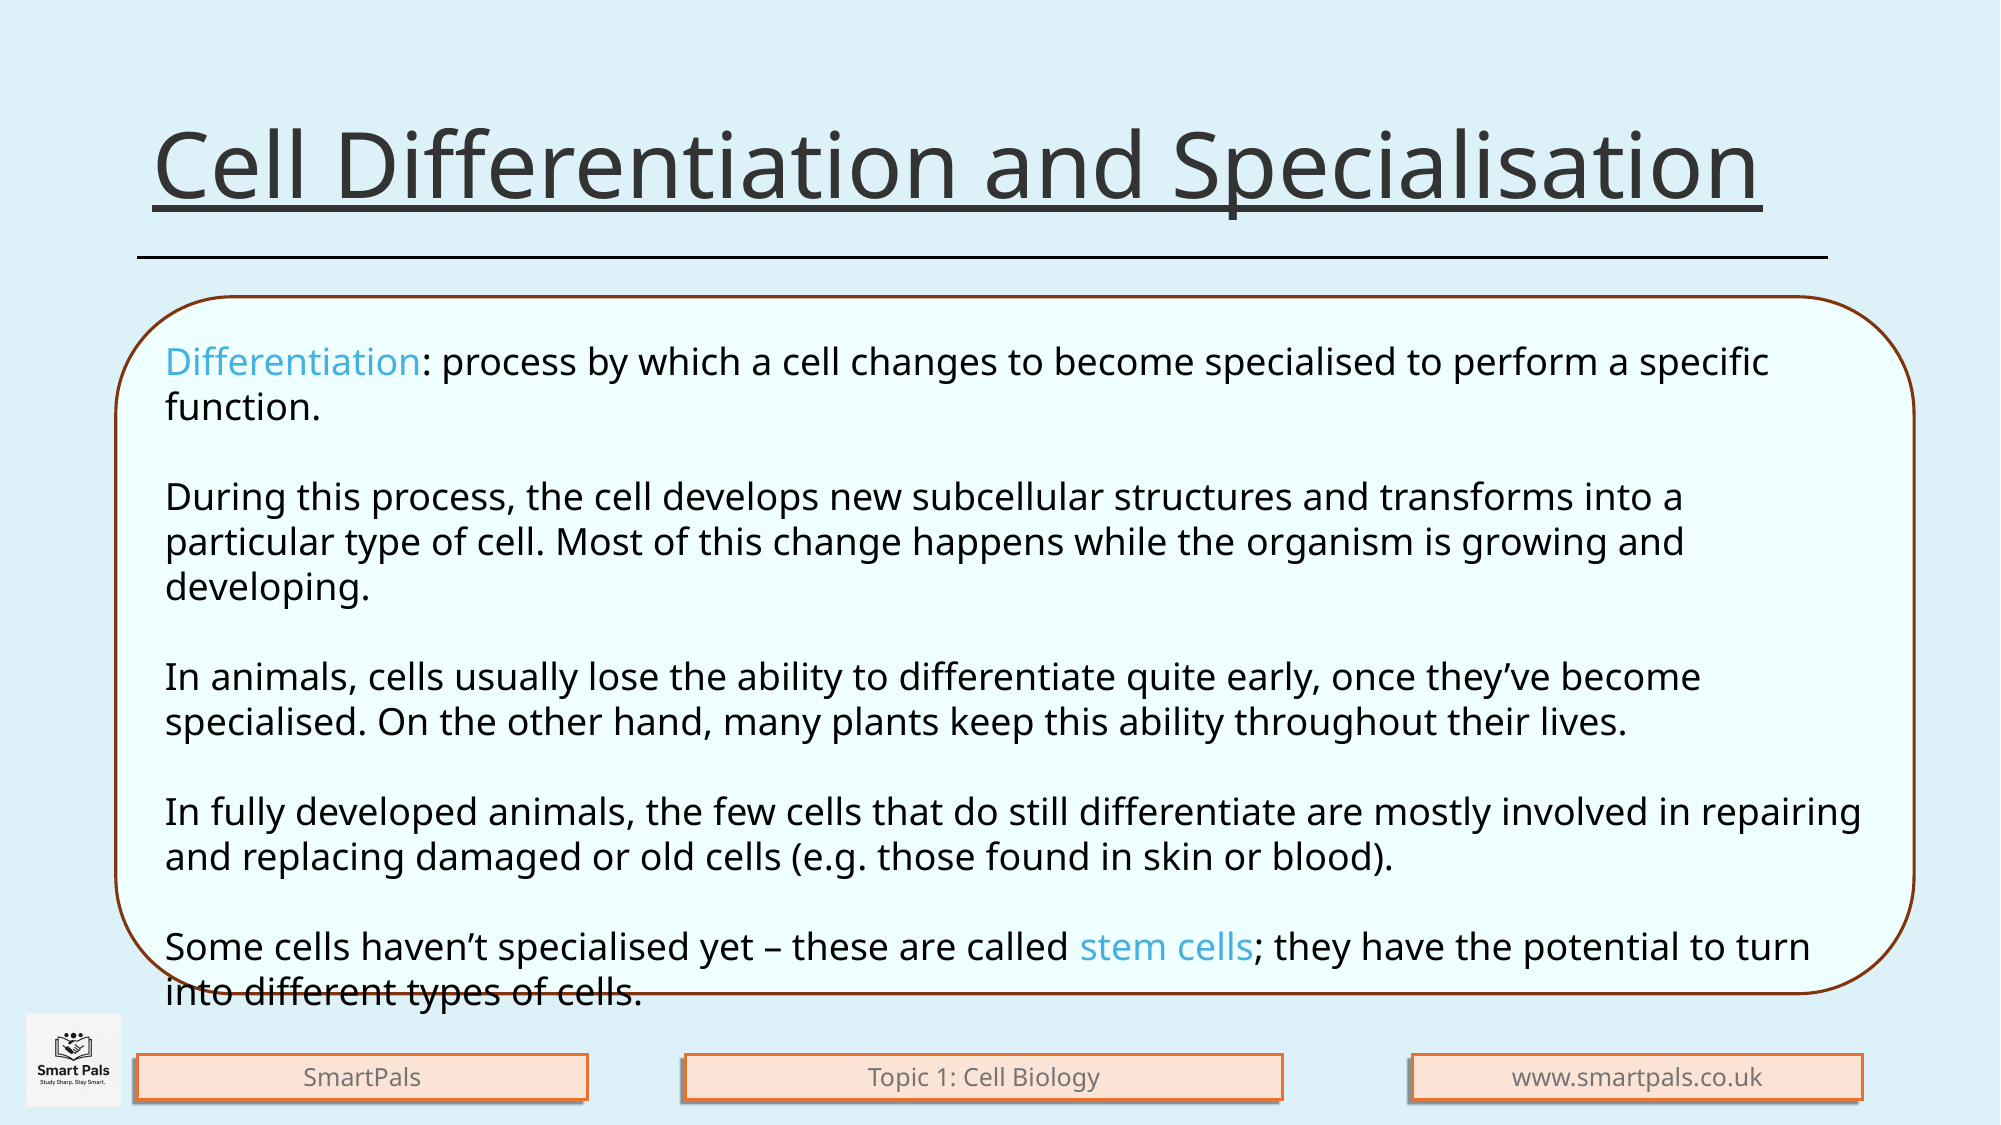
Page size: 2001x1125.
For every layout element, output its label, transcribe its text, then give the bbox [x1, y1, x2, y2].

text_box Differentiation: process by which a cell changes to become specialised to perform a specific function. During this process, the cell develops new subcellular structures and transforms into a particular type of cell. Most of this change happens while the organism is growing and developing. In animals, cells usually lose the ability to differentiate quite early, once they’ve become specialised. On the other hand, many plants keep this ability throughout their lives. In fully developed animals, the few cells that do still differentiate are mostly involved in repairing and replacing damaged or old cells (e.g. those found in skin or blood). Some cells haven’t specialised yet – these are called stem cells; they have the potential to turn into different types of cells. [115, 296, 1915, 994]
title Cell Differentiation and Specialisation [137, 59, 1863, 278]
